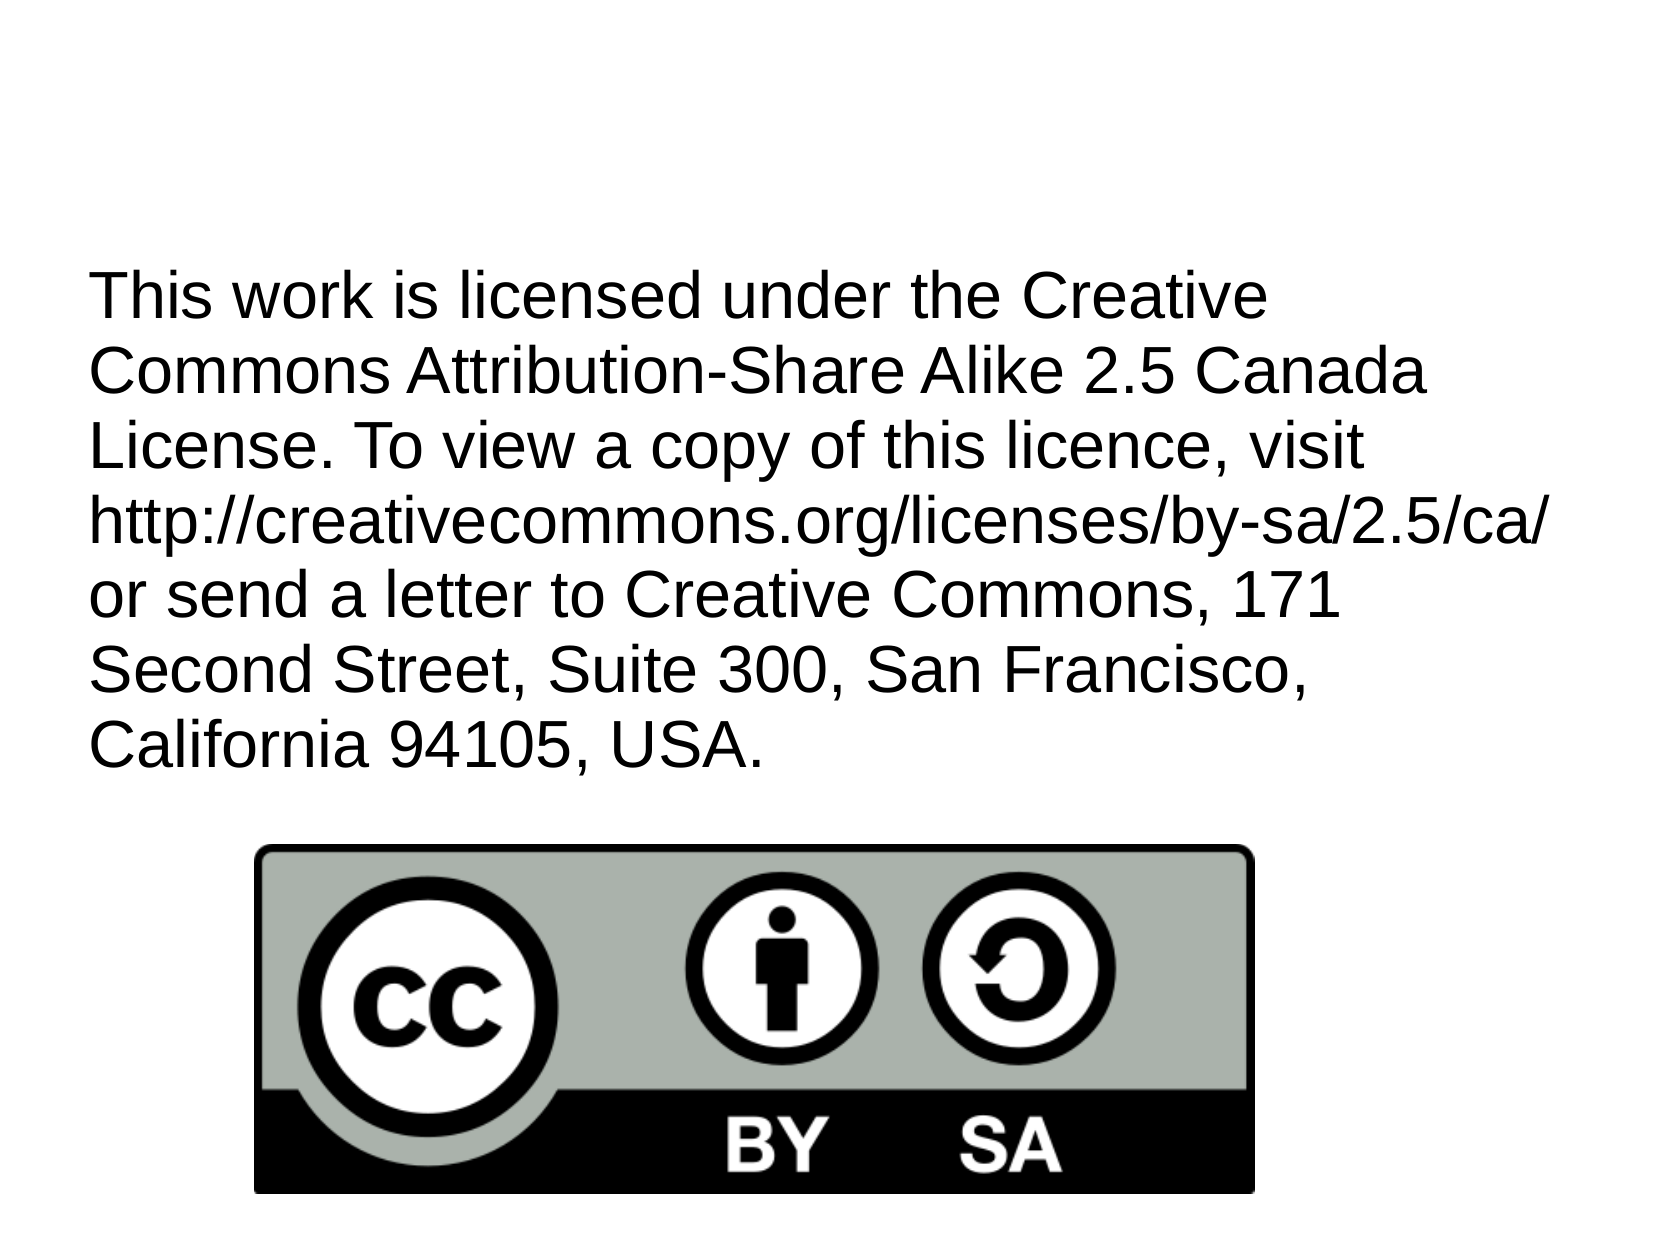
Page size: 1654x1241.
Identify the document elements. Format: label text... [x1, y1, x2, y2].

picture [254, 844, 1255, 1195]
text_box This work is licensed under the Creative Commons Attribution-Share Alike 2.5 Canada License. To view a copy of this licence, visit http://creativecommons.org/licenses/by-sa/2.5/ca/ or send a letter to Creative Commons, 171 Second Street, Suite 300, San Francisco, California 94105, USA. [88, 59, 1577, 981]
